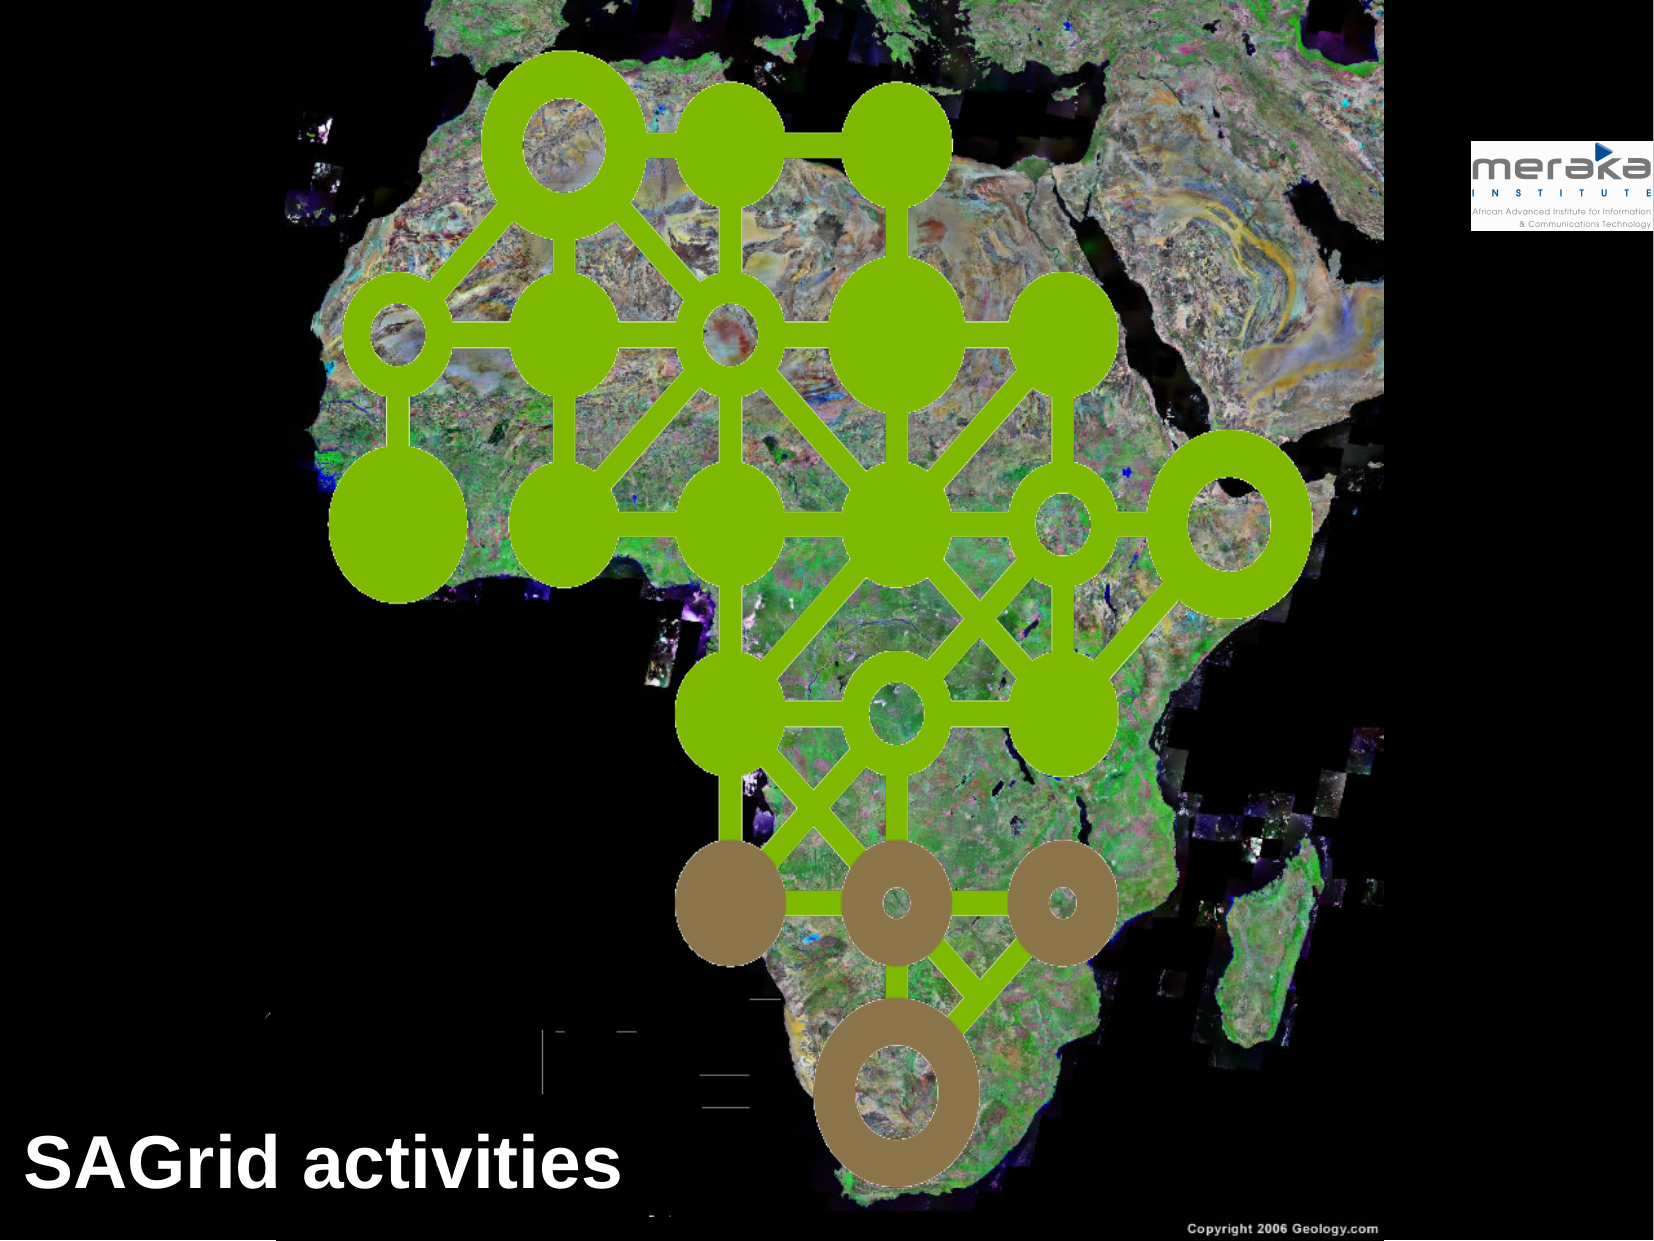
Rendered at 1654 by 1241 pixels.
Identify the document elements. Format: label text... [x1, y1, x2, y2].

picture [1471, 141, 1654, 231]
title SAGrid activities [23, 1109, 969, 1211]
picture [265, 0, 1384, 1241]
